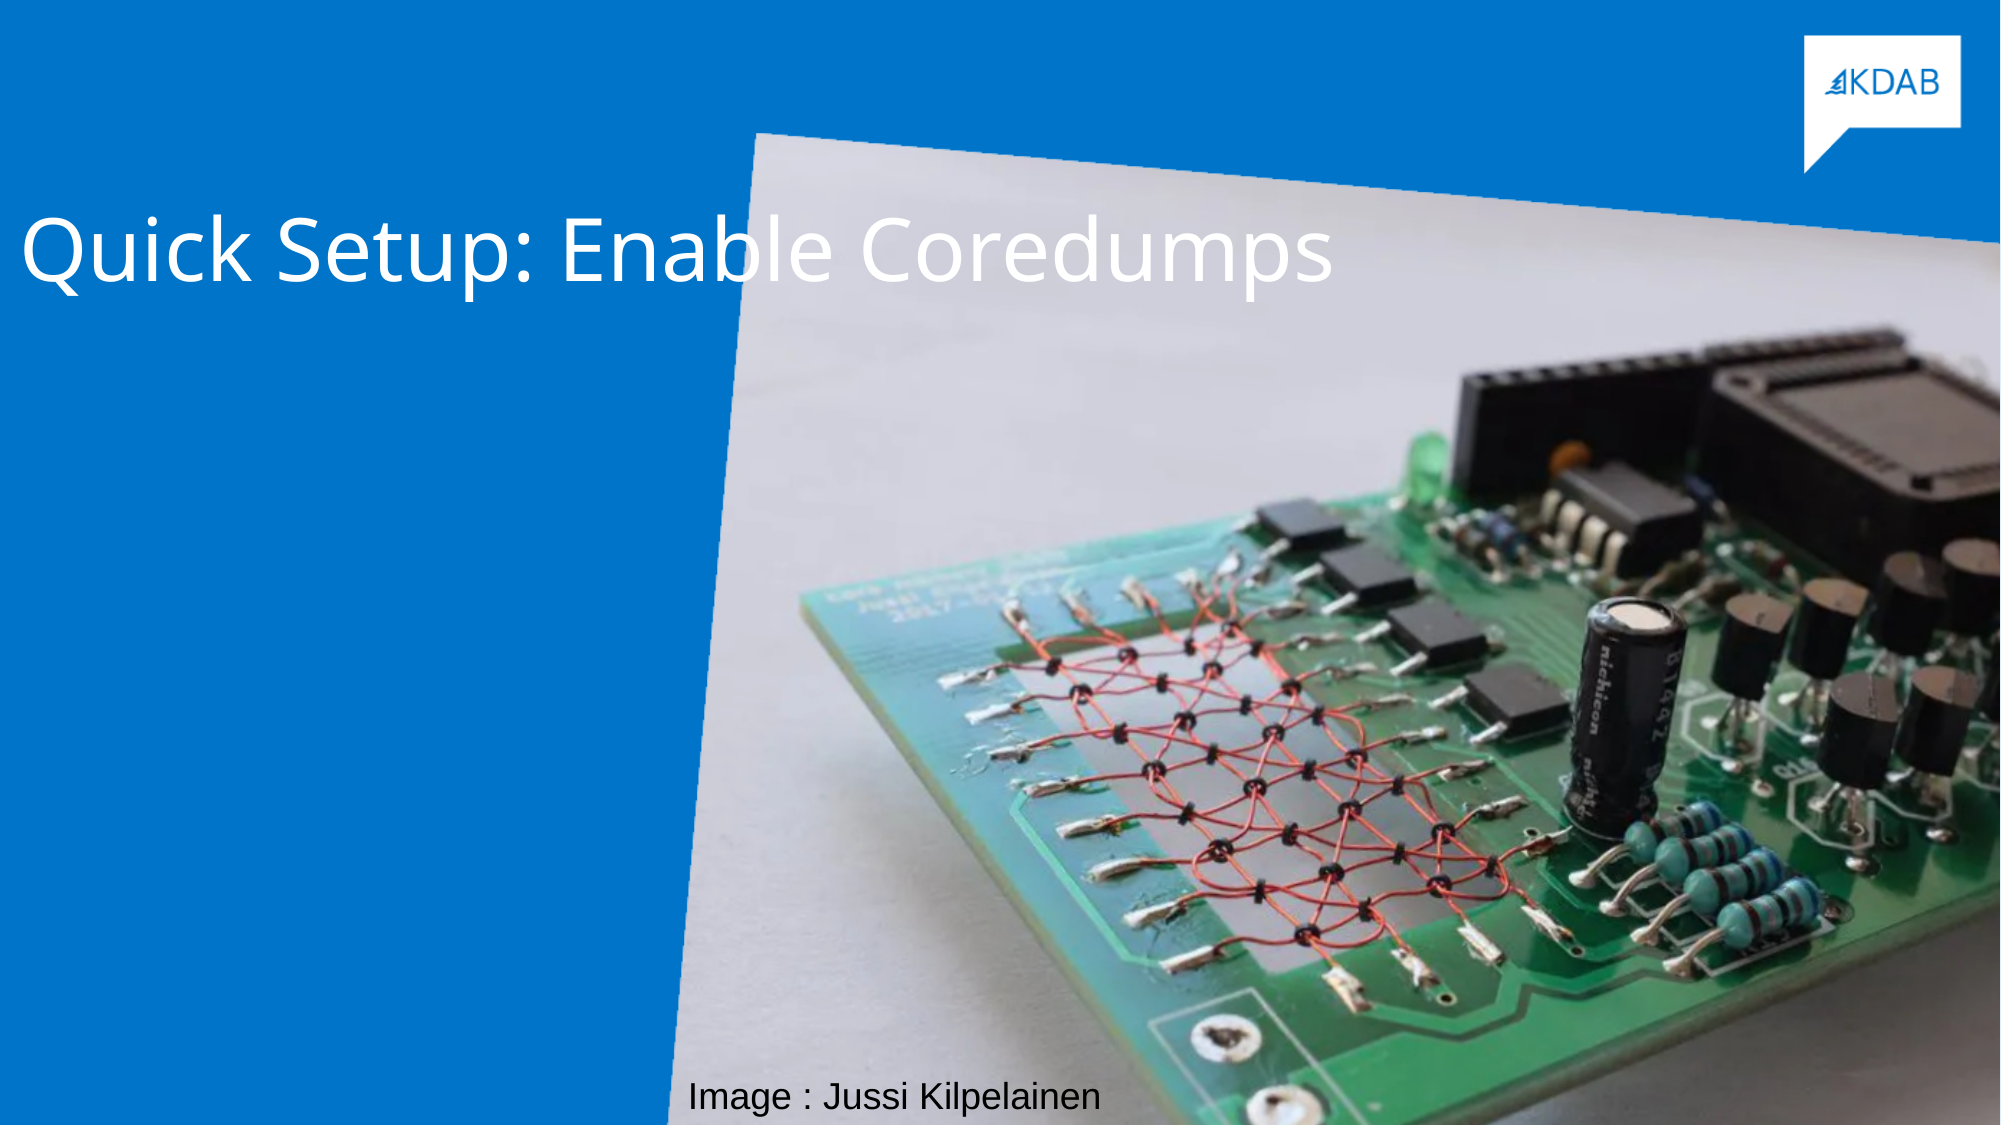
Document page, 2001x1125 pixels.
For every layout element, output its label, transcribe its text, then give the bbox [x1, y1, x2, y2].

text_box Image : Jussi Kilpelainen [673, 1068, 1123, 1125]
picture [0, 0, 2001, 1125]
title Quick Setup: Enable Coredumps [19, 8, 1760, 485]
